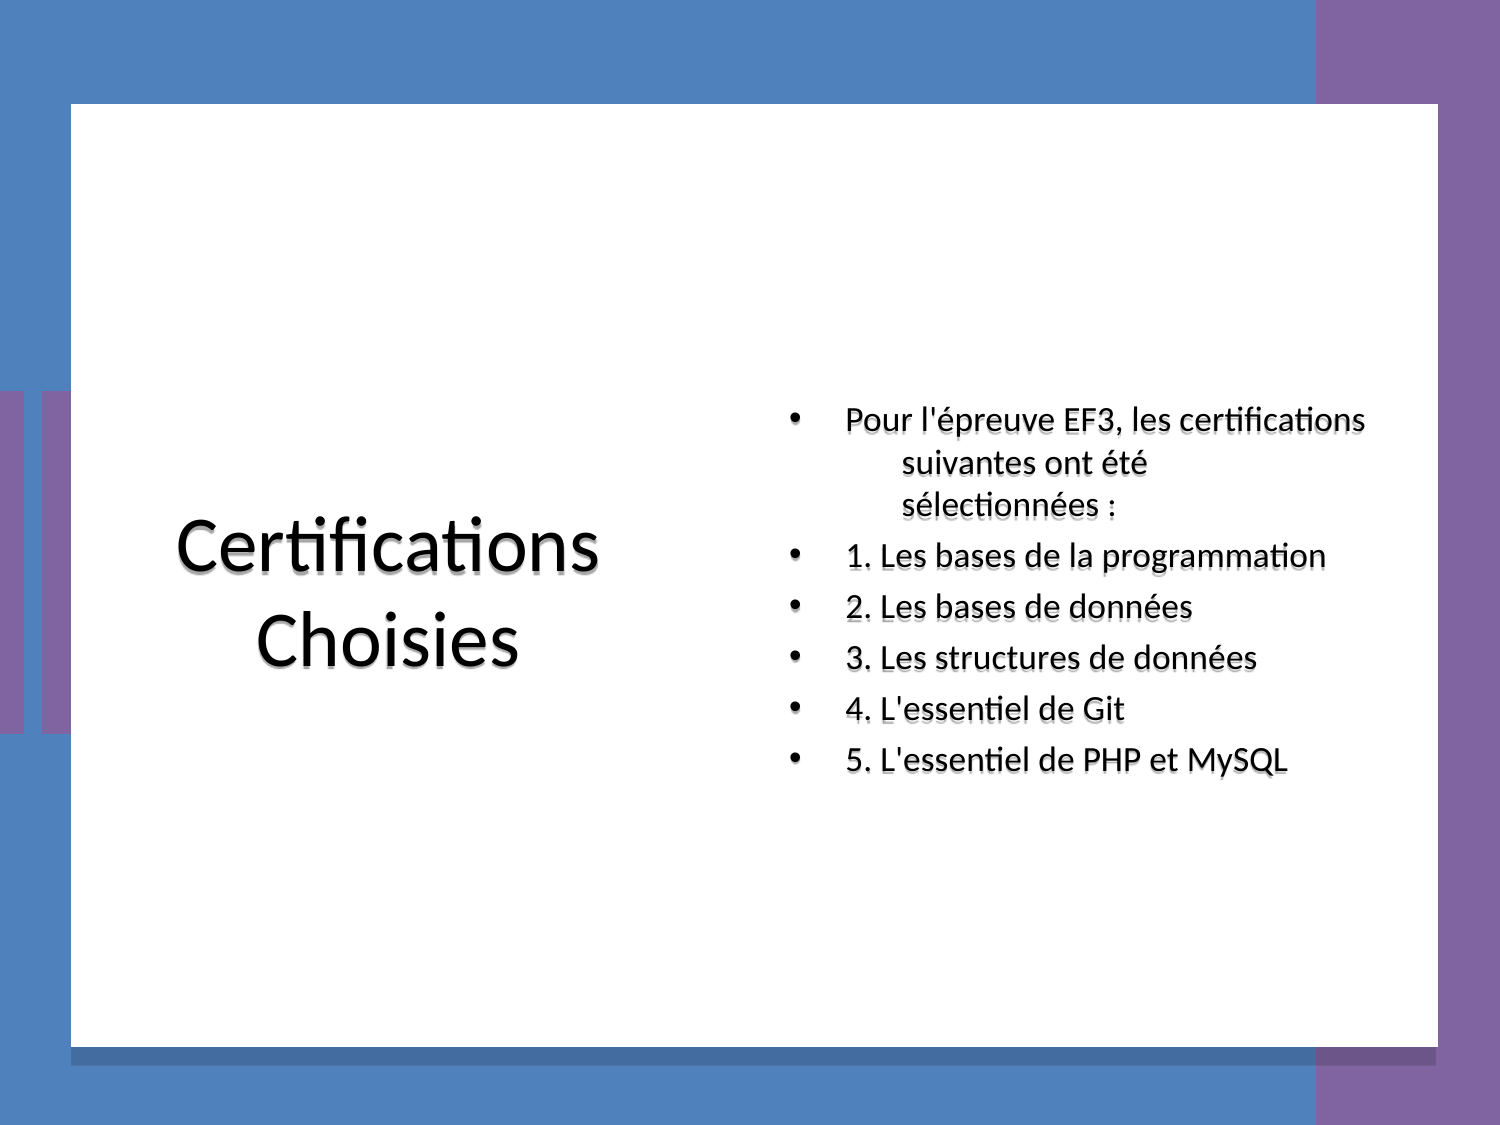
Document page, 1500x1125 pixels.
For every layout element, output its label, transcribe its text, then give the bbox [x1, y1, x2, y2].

list Pour l'épreuve EF3, les certifications suivantes ont été sélectionnées : 1. Les bases de la programmation 2. Les bases de données 3. Les structures de données 4. L'essentiel de Git 5. L'essentiel de PHP et MySQL [774, 203, 1386, 972]
title Certifications Choisies [141, 203, 636, 972]
text_box [0, 0, 1500, 1125]
